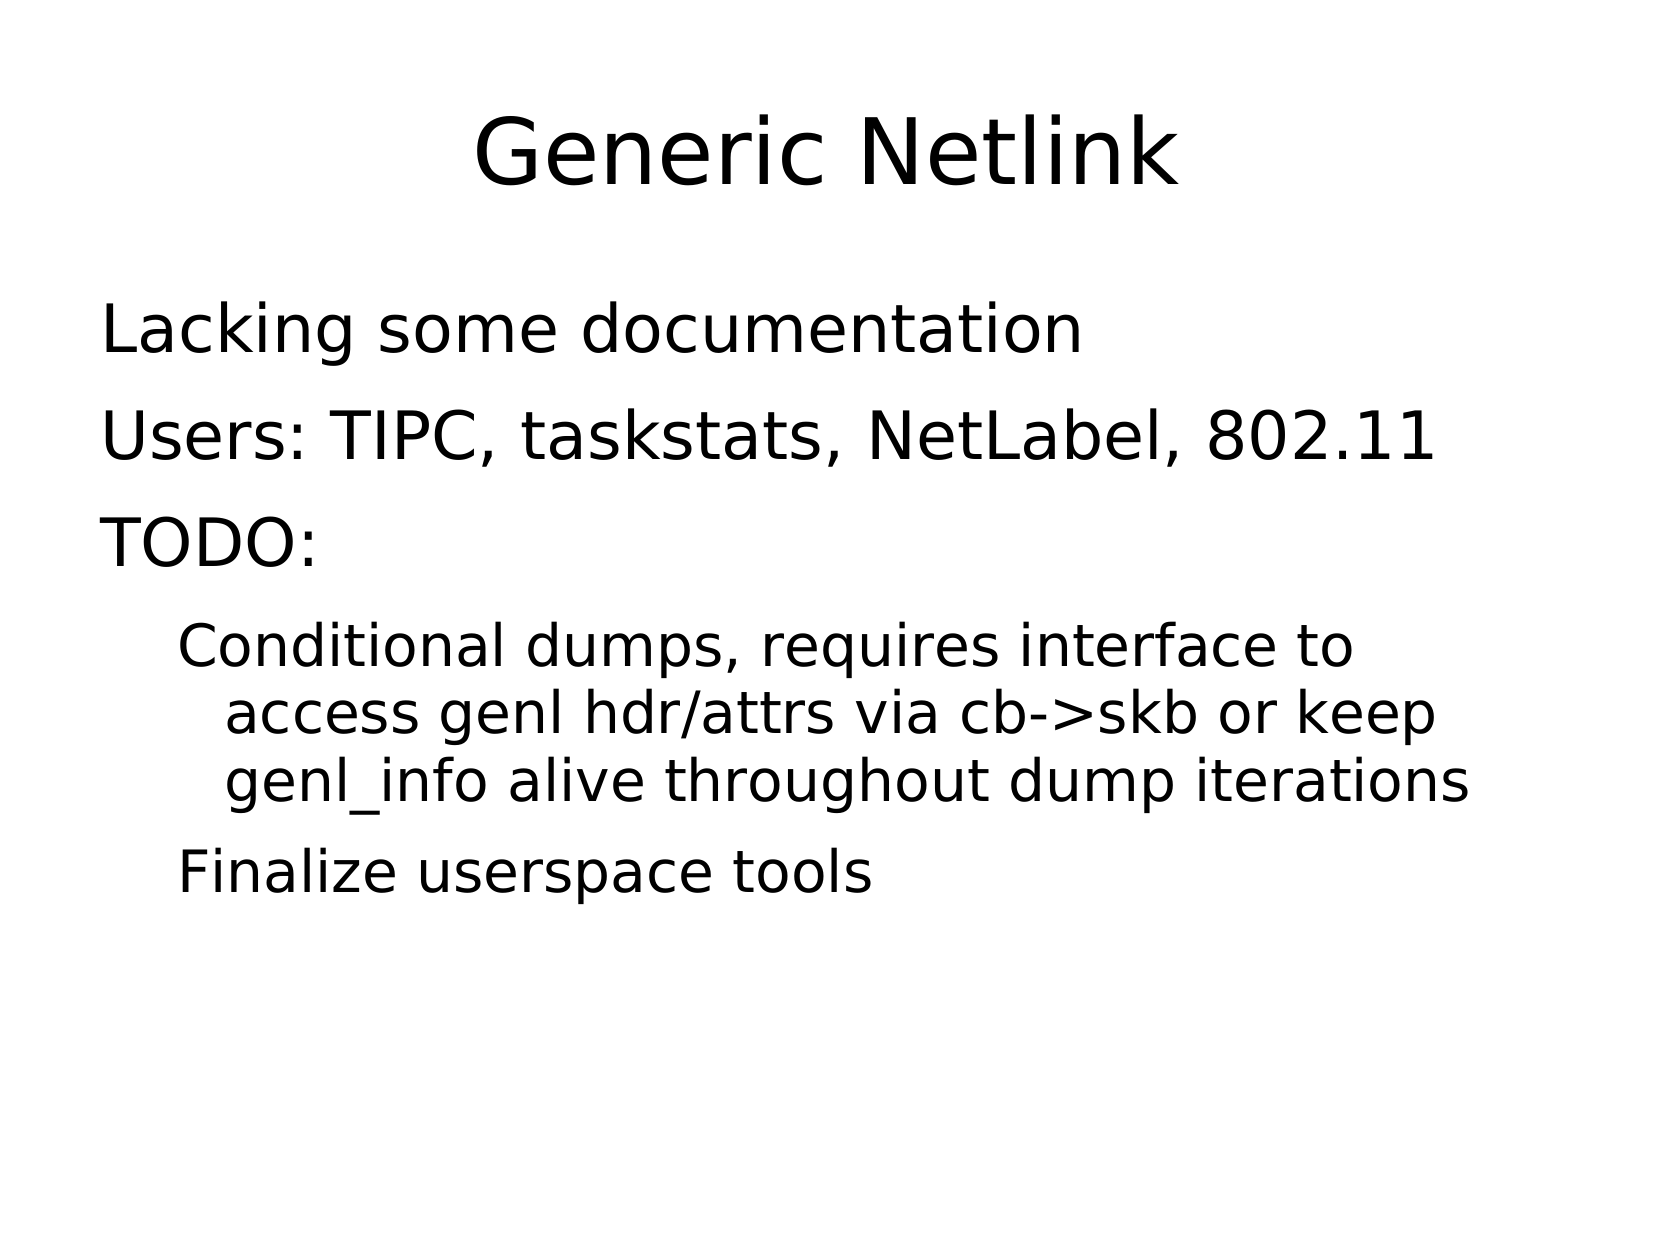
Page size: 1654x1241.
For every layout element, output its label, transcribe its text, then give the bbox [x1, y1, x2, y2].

list Lacking some documentation Users: TIPC, taskstats, NetLabel, 802.11 TODO: Conditional dumps, requires interface to access genl hdr/attrs via cb->skb or keep genl_info alive throughout dump iterations Finalize userspace tools [82, 290, 1571, 1109]
title Generic Netlink [82, 49, 1571, 257]
